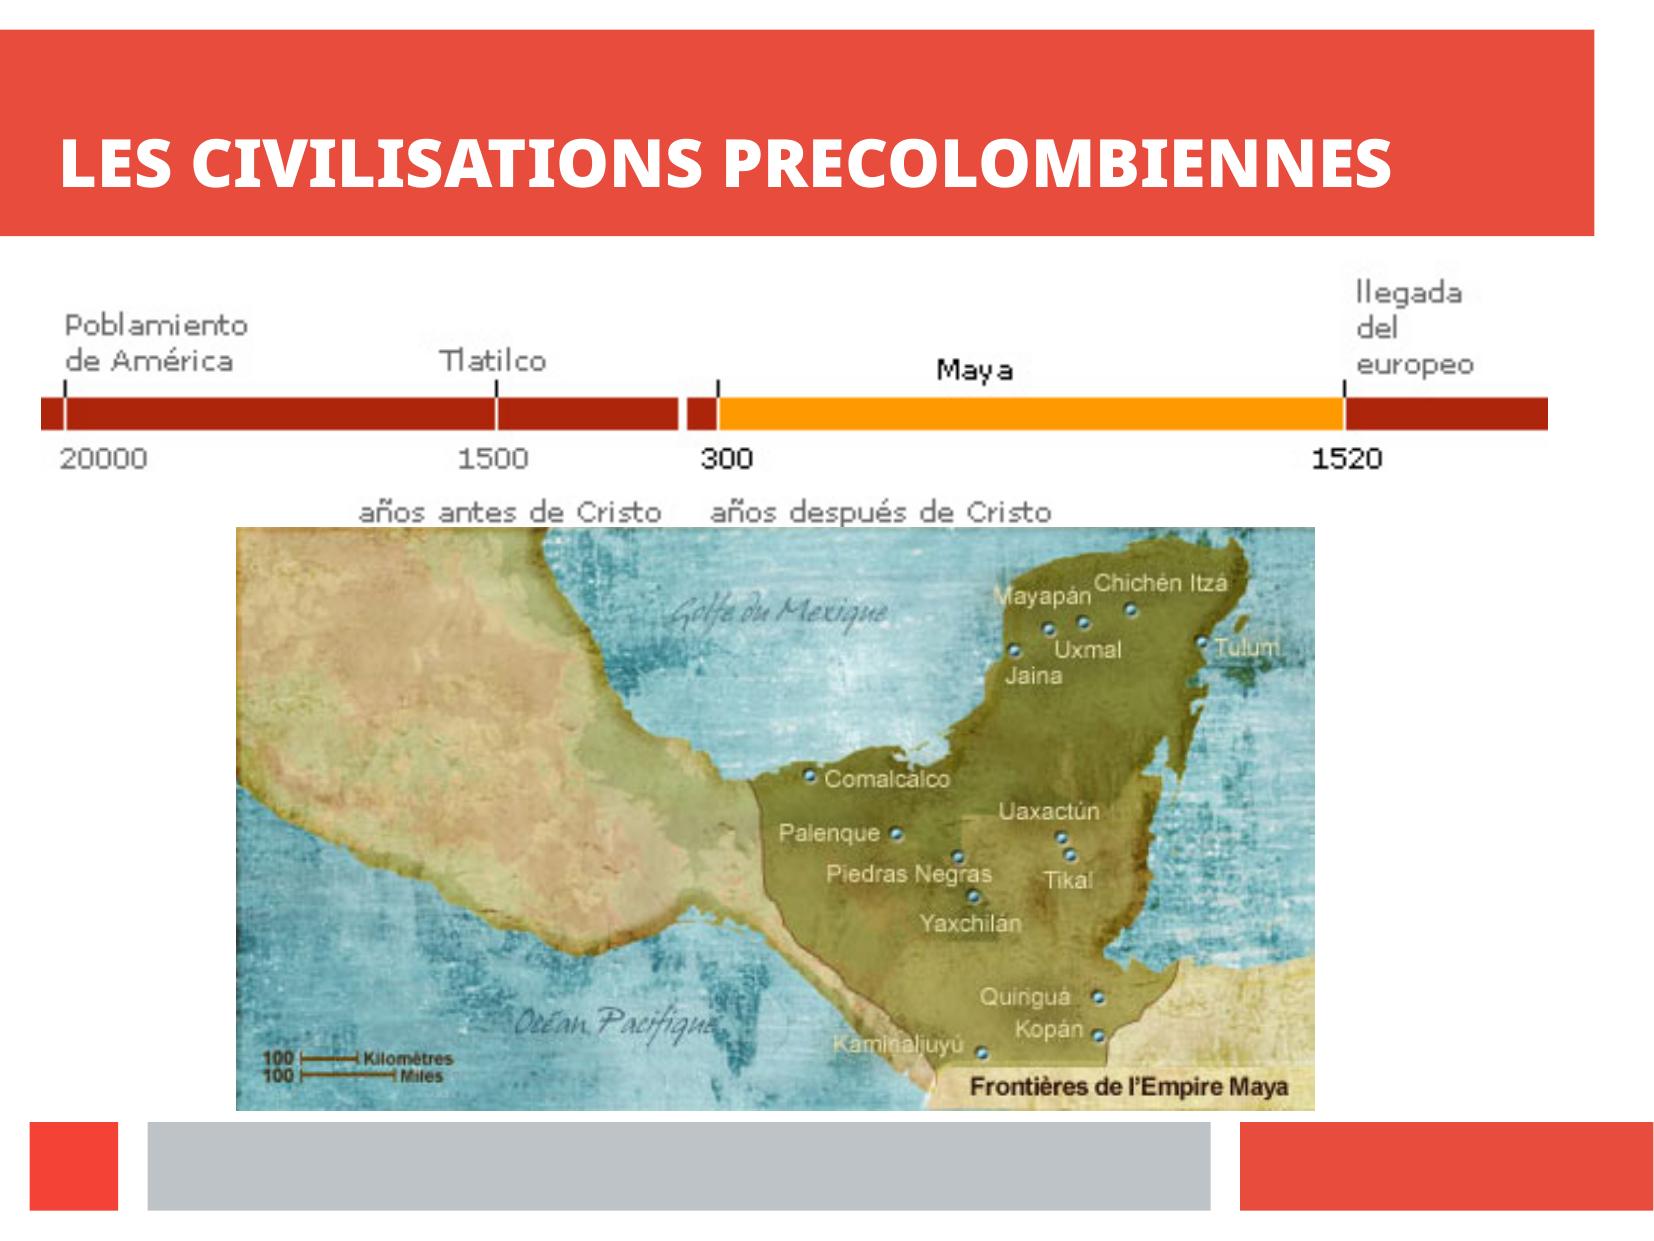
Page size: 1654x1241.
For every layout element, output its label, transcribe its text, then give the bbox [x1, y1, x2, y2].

title LES CIVILISATIONS PRECOLOMBIENNES [59, 59, 1595, 207]
picture [41, 259, 1548, 1111]
